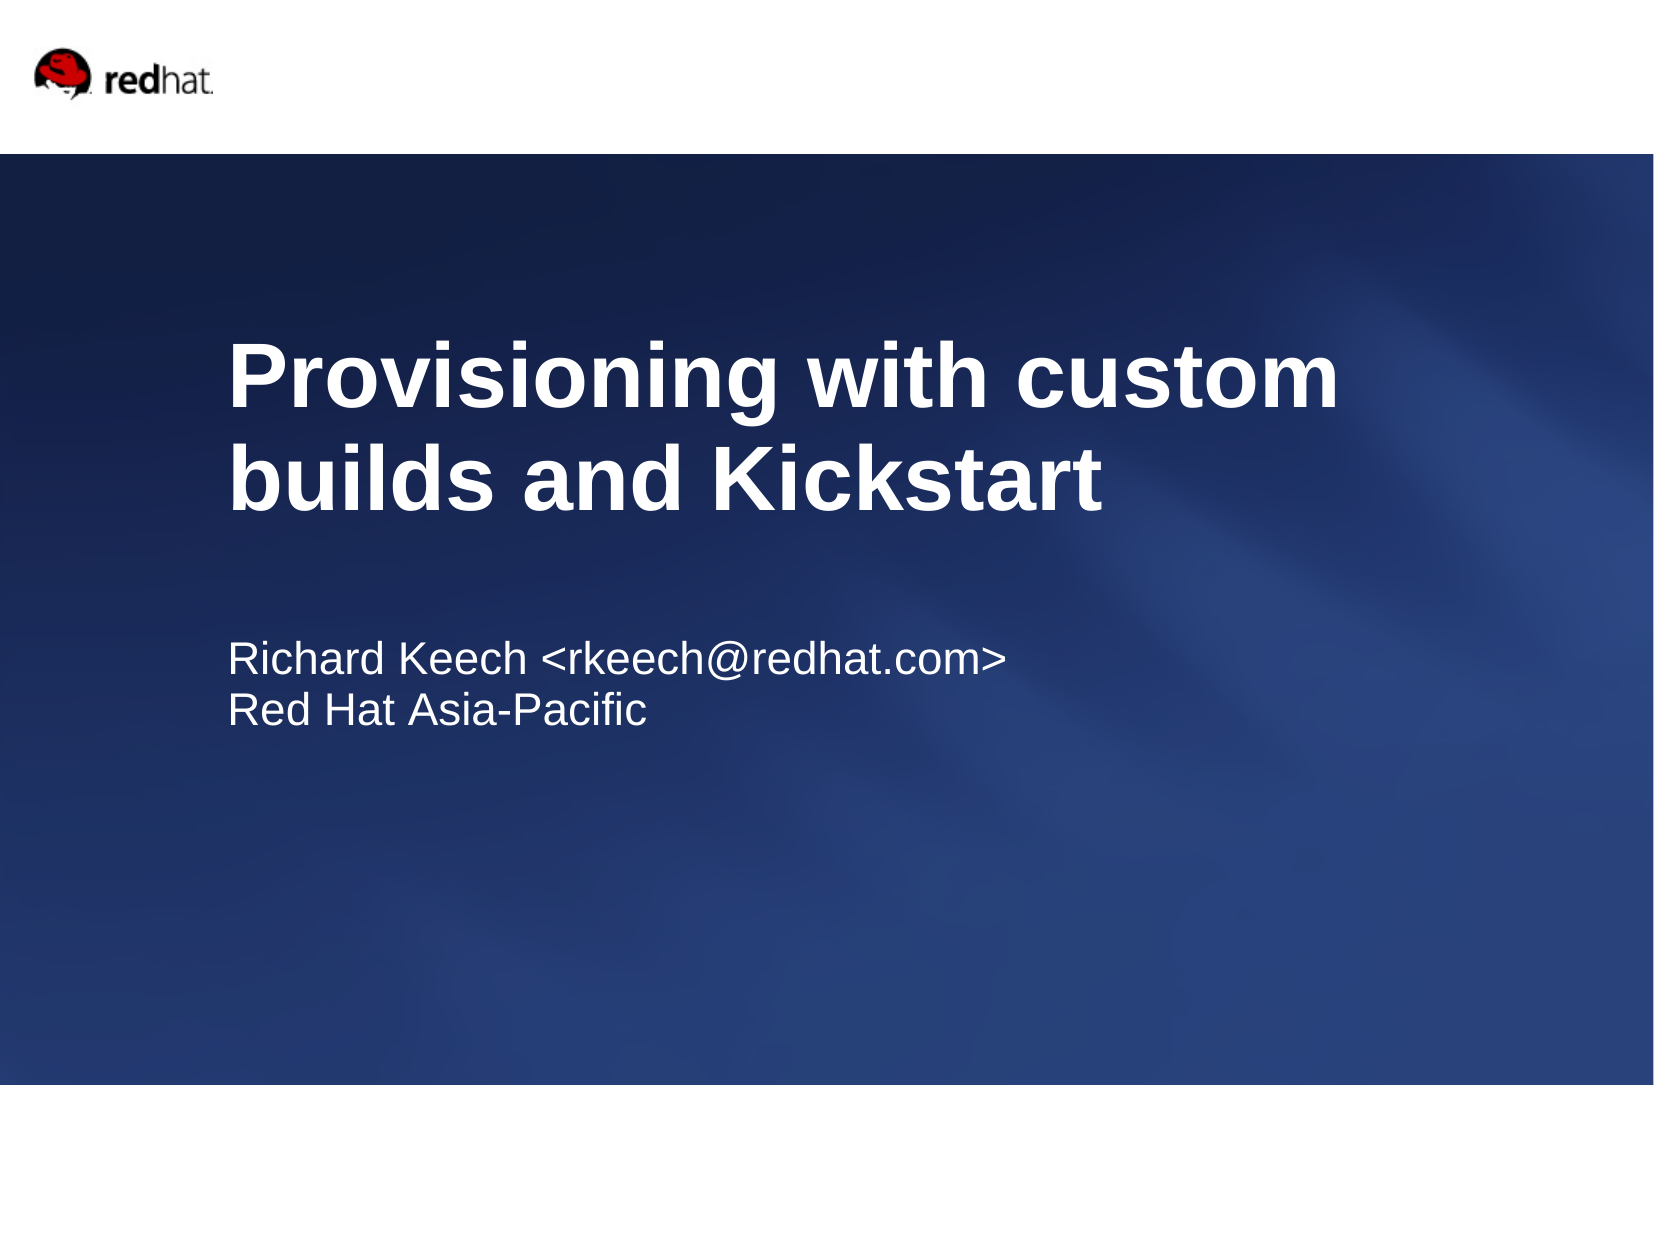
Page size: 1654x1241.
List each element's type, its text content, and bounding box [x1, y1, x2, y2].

picture [33, 46, 213, 108]
text_box Provisioning with custom builds and Kickstart Richard Keech <rkeech@redhat.com> Red Hat Asia-Pacific [227, 325, 1535, 986]
picture [0, 154, 1654, 1085]
